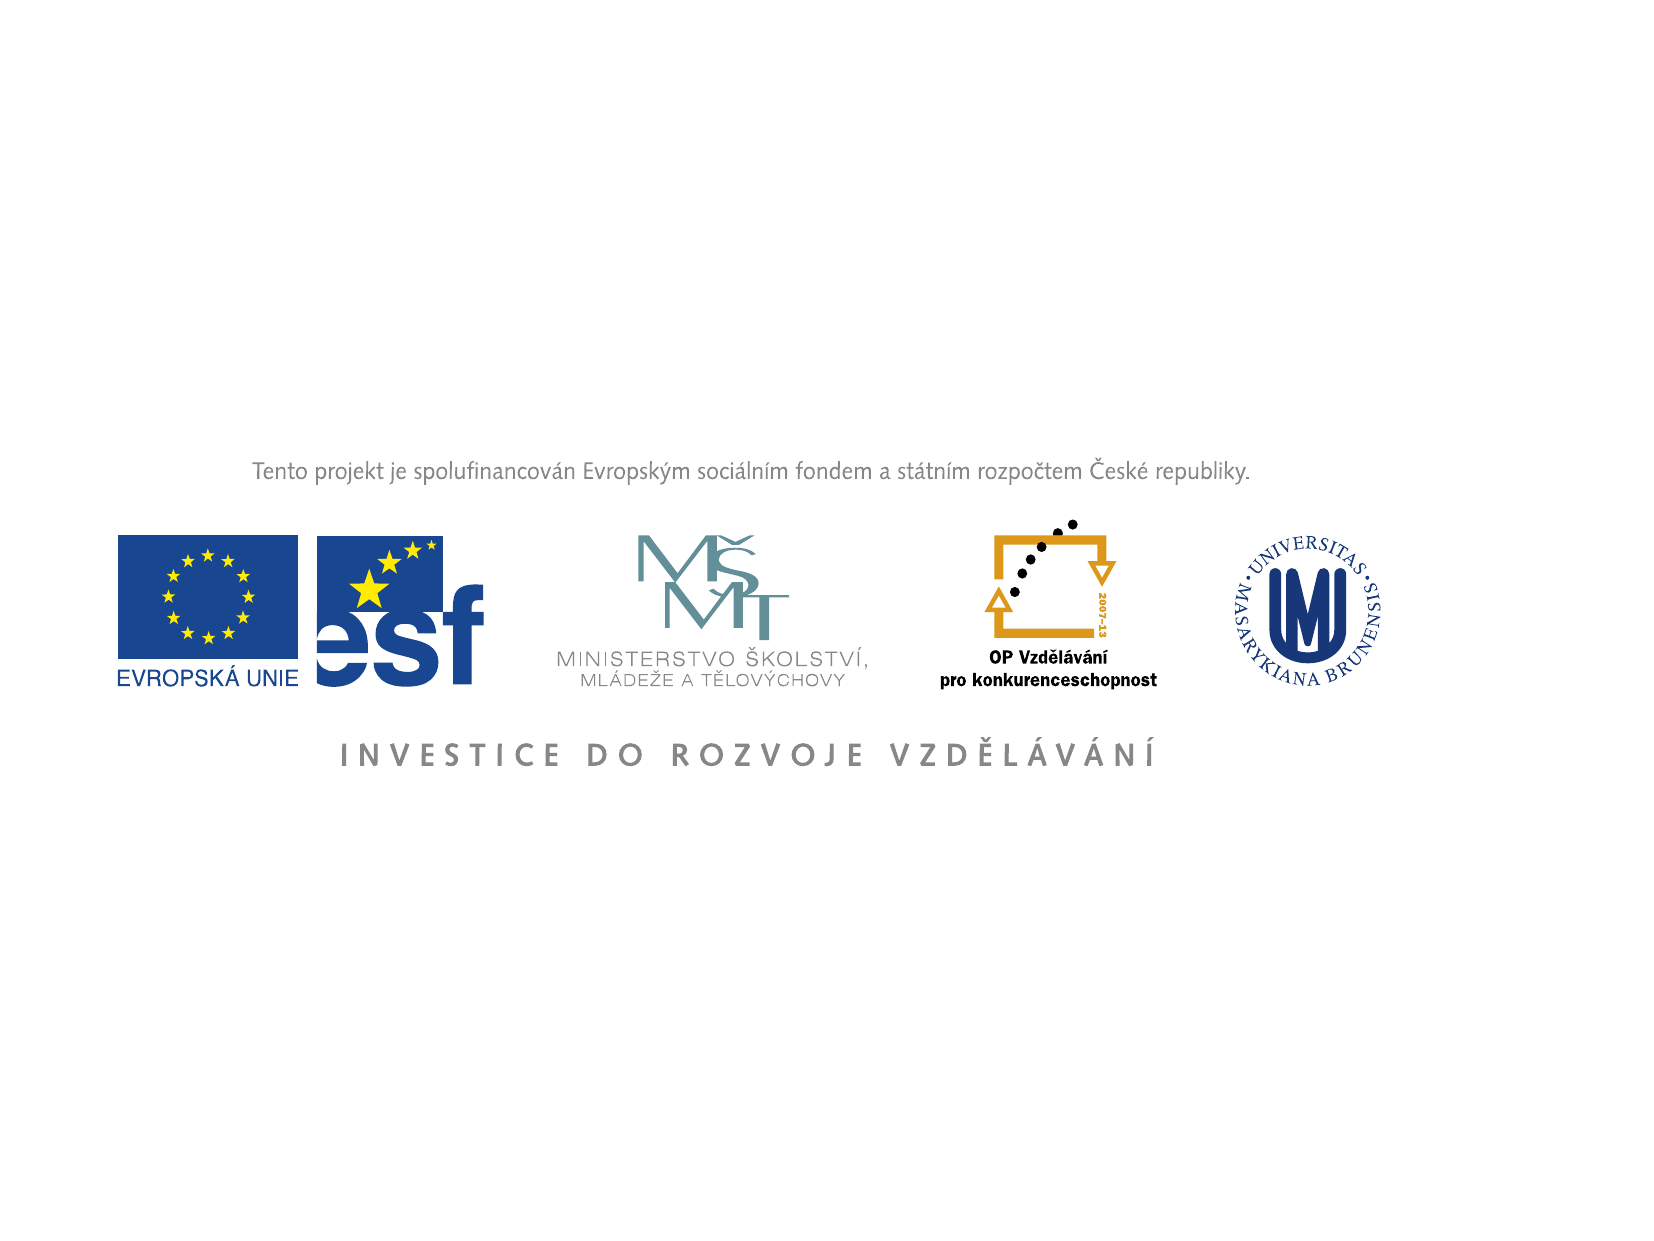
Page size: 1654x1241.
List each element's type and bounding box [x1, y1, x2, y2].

picture [117, 457, 1381, 767]
